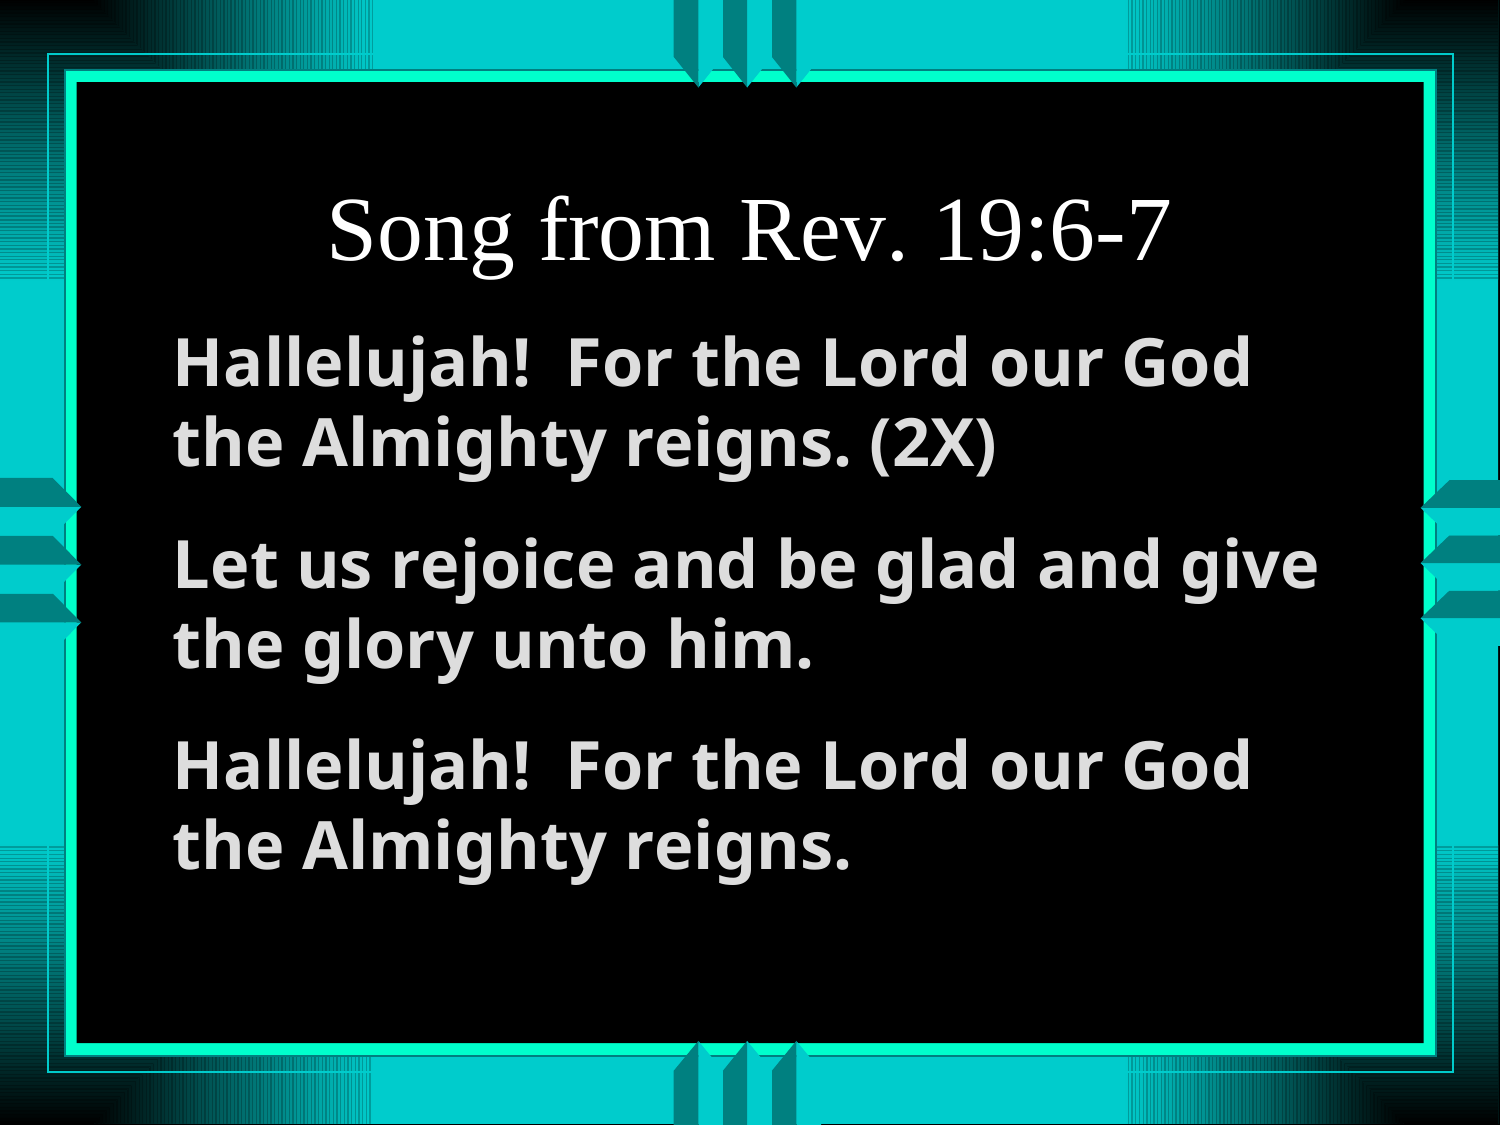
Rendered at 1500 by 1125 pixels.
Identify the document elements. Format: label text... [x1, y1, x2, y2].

text_box Hallelujah! For the Lord our God the Almighty reigns. (2X) Let us rejoice and be glad and give the glory unto him. Hallelujah! For the Lord our God the Almighty reigns. [157, 312, 1343, 891]
title Song from Rev. 19:6-7 [112, 99, 1388, 288]
